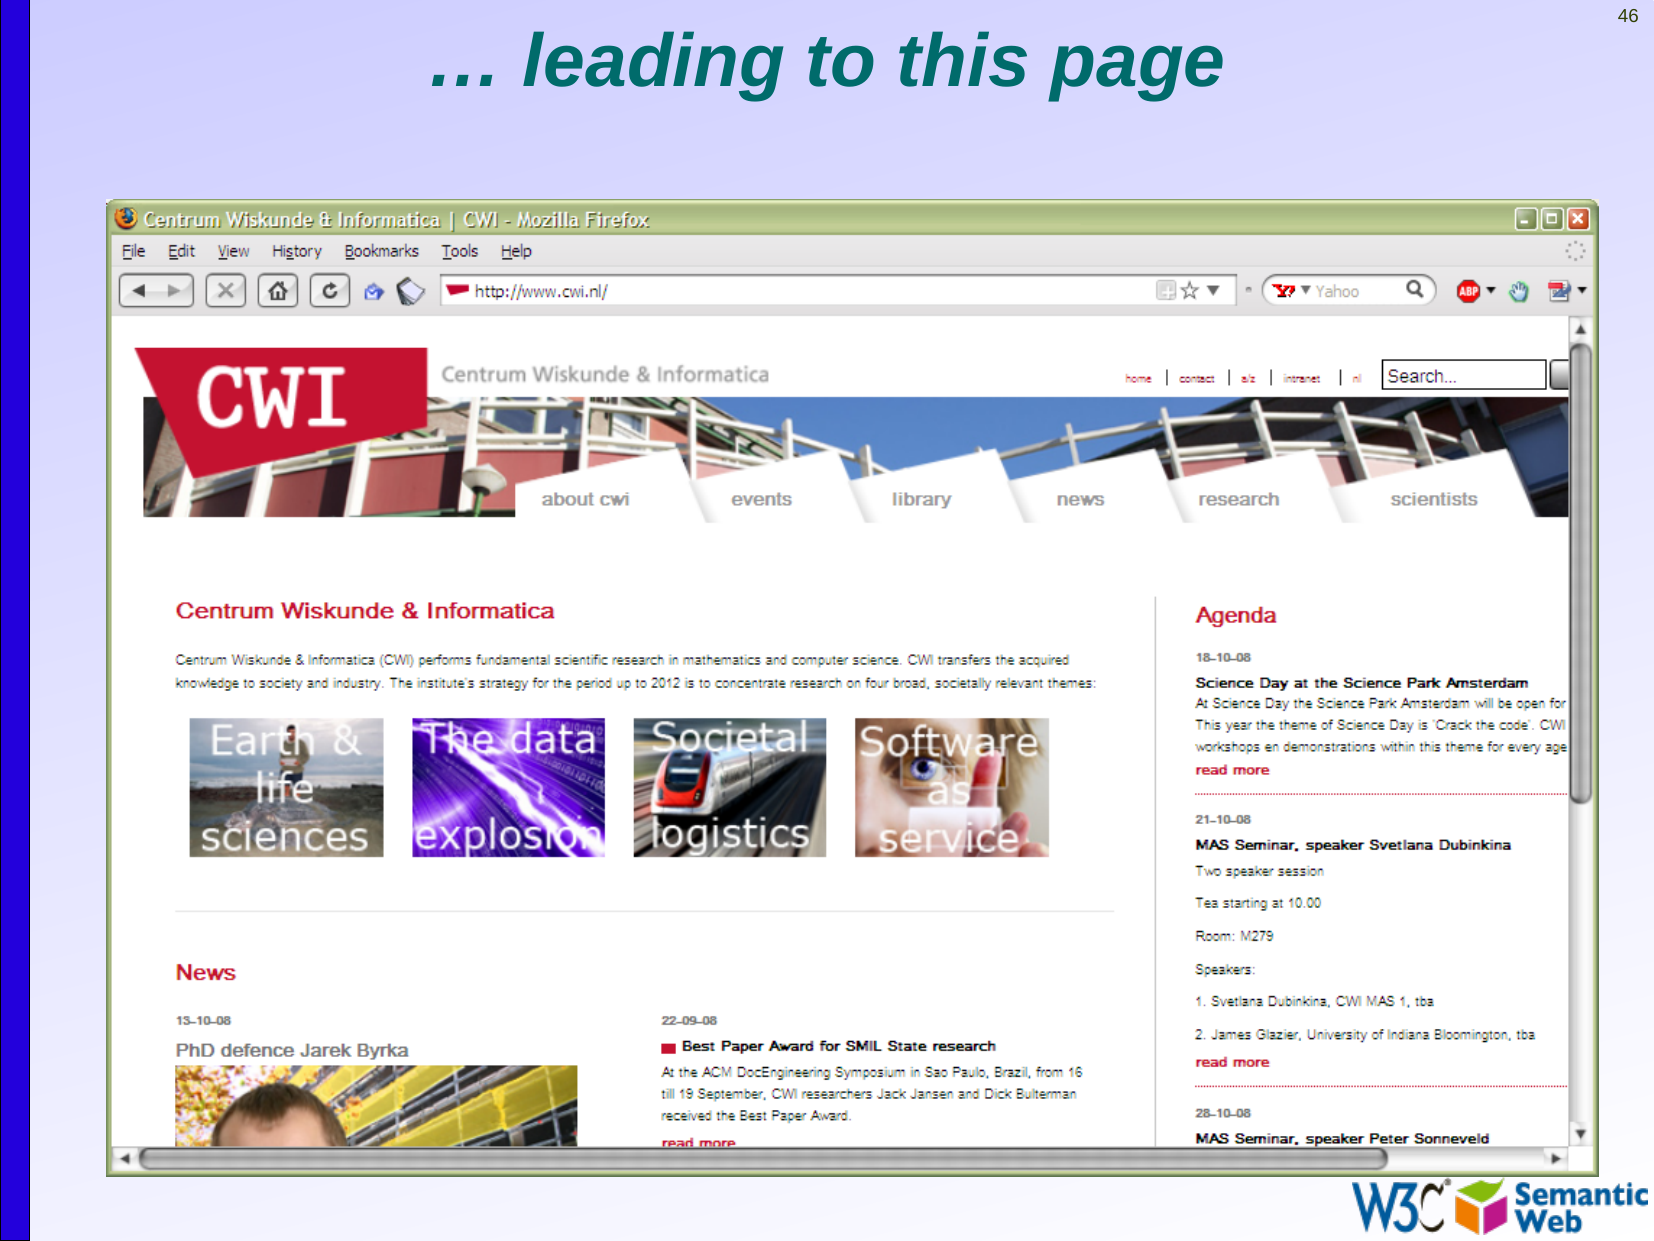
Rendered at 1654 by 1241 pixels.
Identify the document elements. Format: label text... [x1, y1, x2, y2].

title … leading to this page [0, 0, 1654, 119]
picture [106, 199, 1648, 1235]
